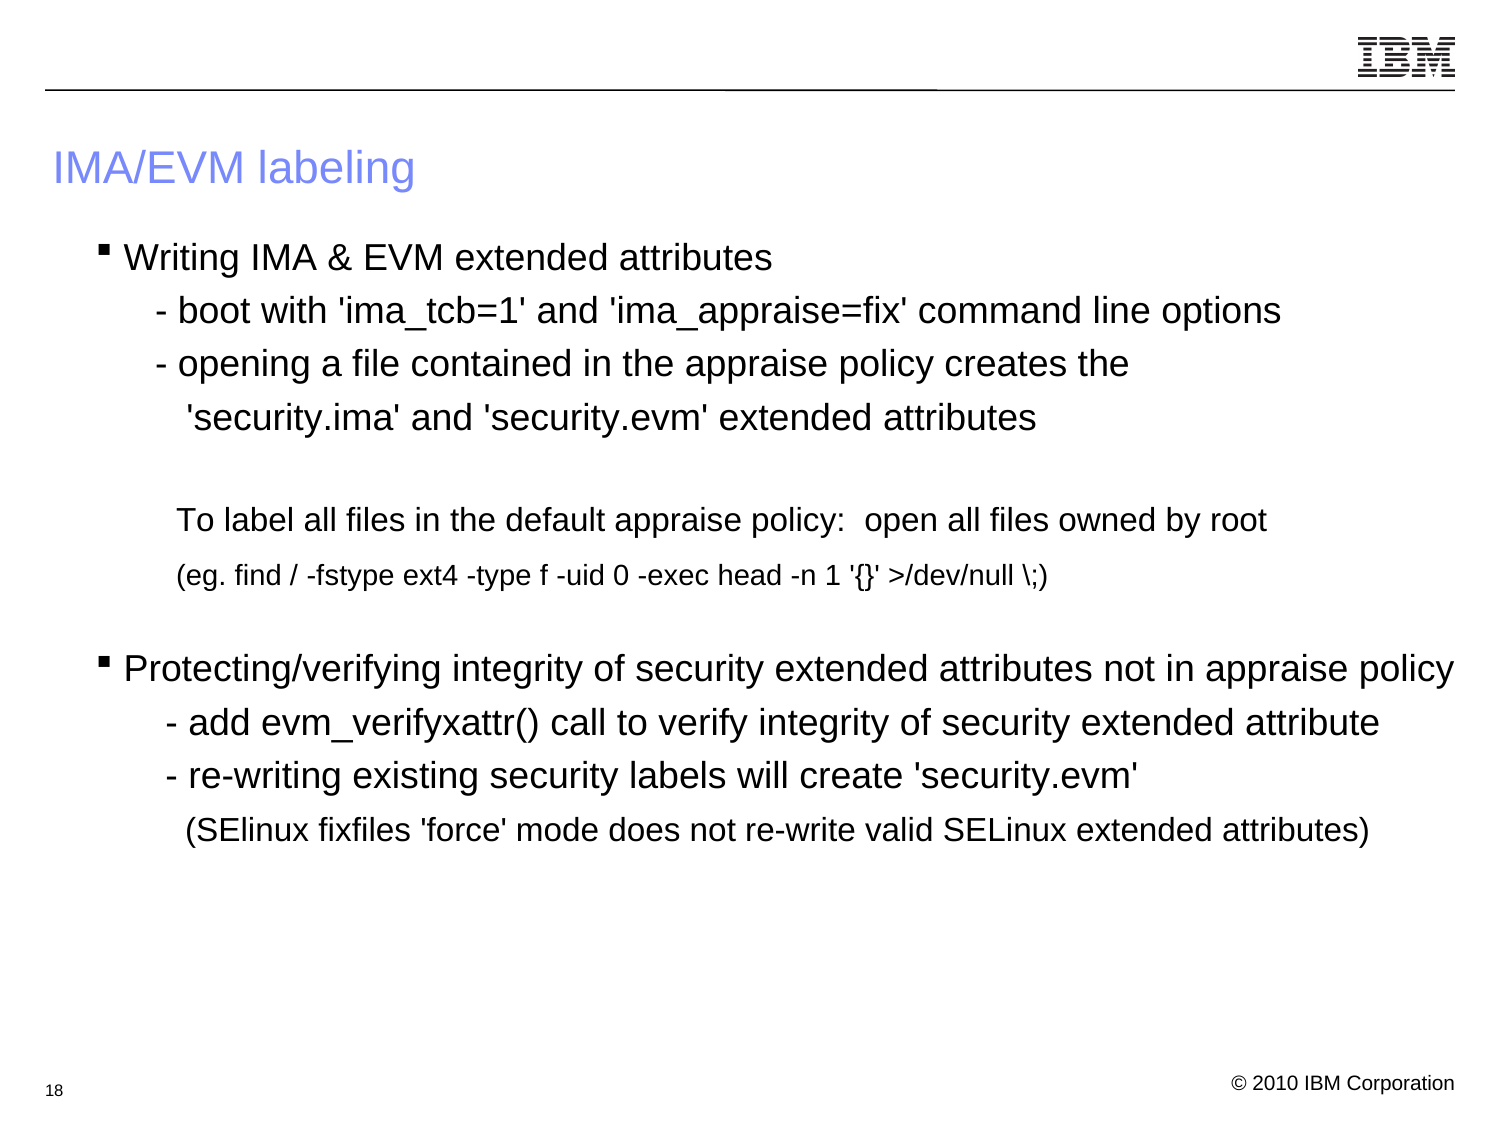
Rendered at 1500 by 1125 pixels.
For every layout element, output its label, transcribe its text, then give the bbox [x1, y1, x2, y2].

title IMA/EVM labeling [37, 112, 1457, 226]
list Writing IMA & EVM extended attributes - boot with 'ima_tcb=1' and 'ima_appraise=fix' command line options - opening a file contained in the appraise policy creates the 'security.ima' and 'security.evm' extended attributes To label all files in the default appraise policy: open all files owned by root (eg. find / -fstype ext4 -type f -uid 0 -exec head -n 1 '{}' >/dev/null \;) Protecting/verifying integrity of security extended attributes not in appraise policy - add evm_verifyxattr() call to verify integrity of security extended attribute - re-writing existing security labels will create 'security.evm' (SElinux fixfiles 'force' mode does not re-write valid SELinux extended attributes) [80, 224, 1500, 1074]
picture [1358, 37, 1455, 77]
